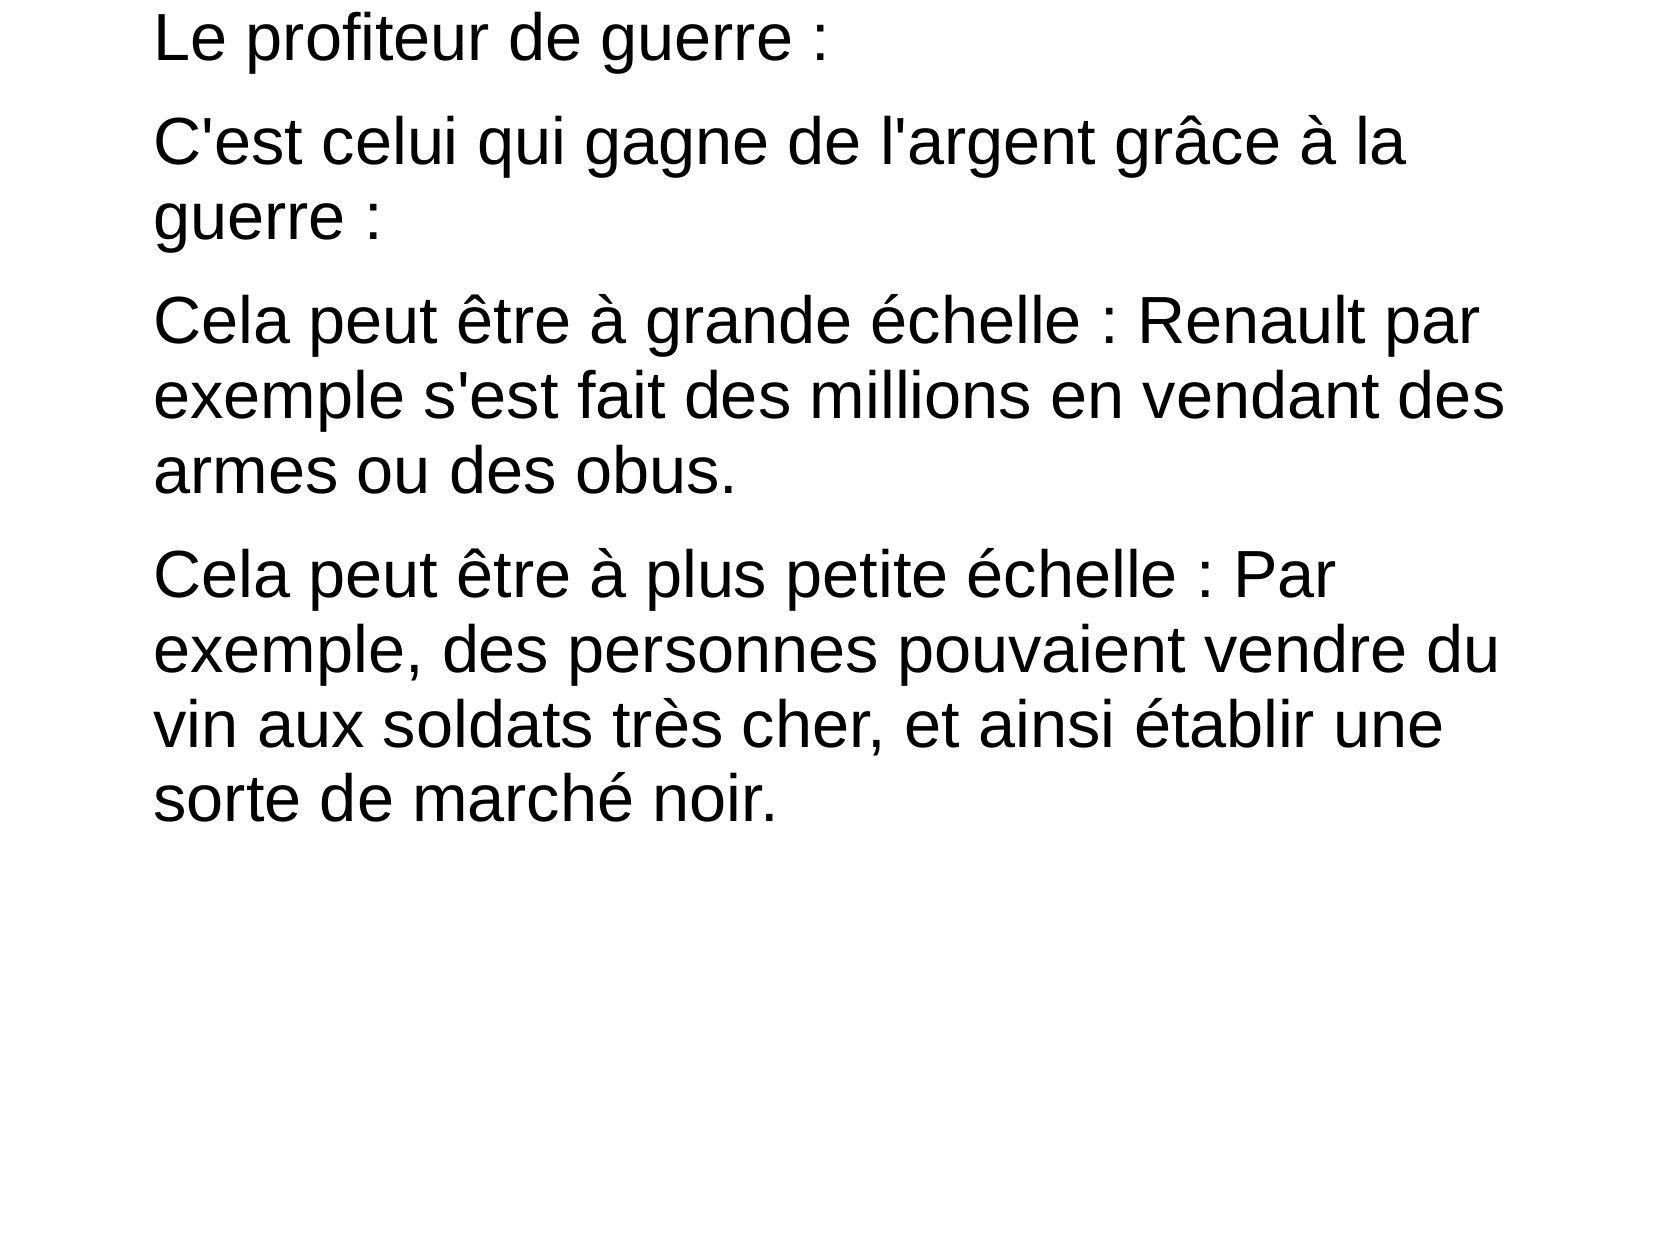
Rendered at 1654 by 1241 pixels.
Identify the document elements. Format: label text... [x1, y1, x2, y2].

list Le profiteur de guerre : C'est celui qui gagne de l'argent grâce à la guerre : Cela peut être à grande échelle : Renault par exemple s'est fait des millions en vendant des armes ou des obus. Cela peut être à plus petite échelle : Par exemple, des personnes pouvaient vendre du vin aux soldats très cher, et ainsi établir une sorte de marché noir. [82, 0, 1571, 1010]
